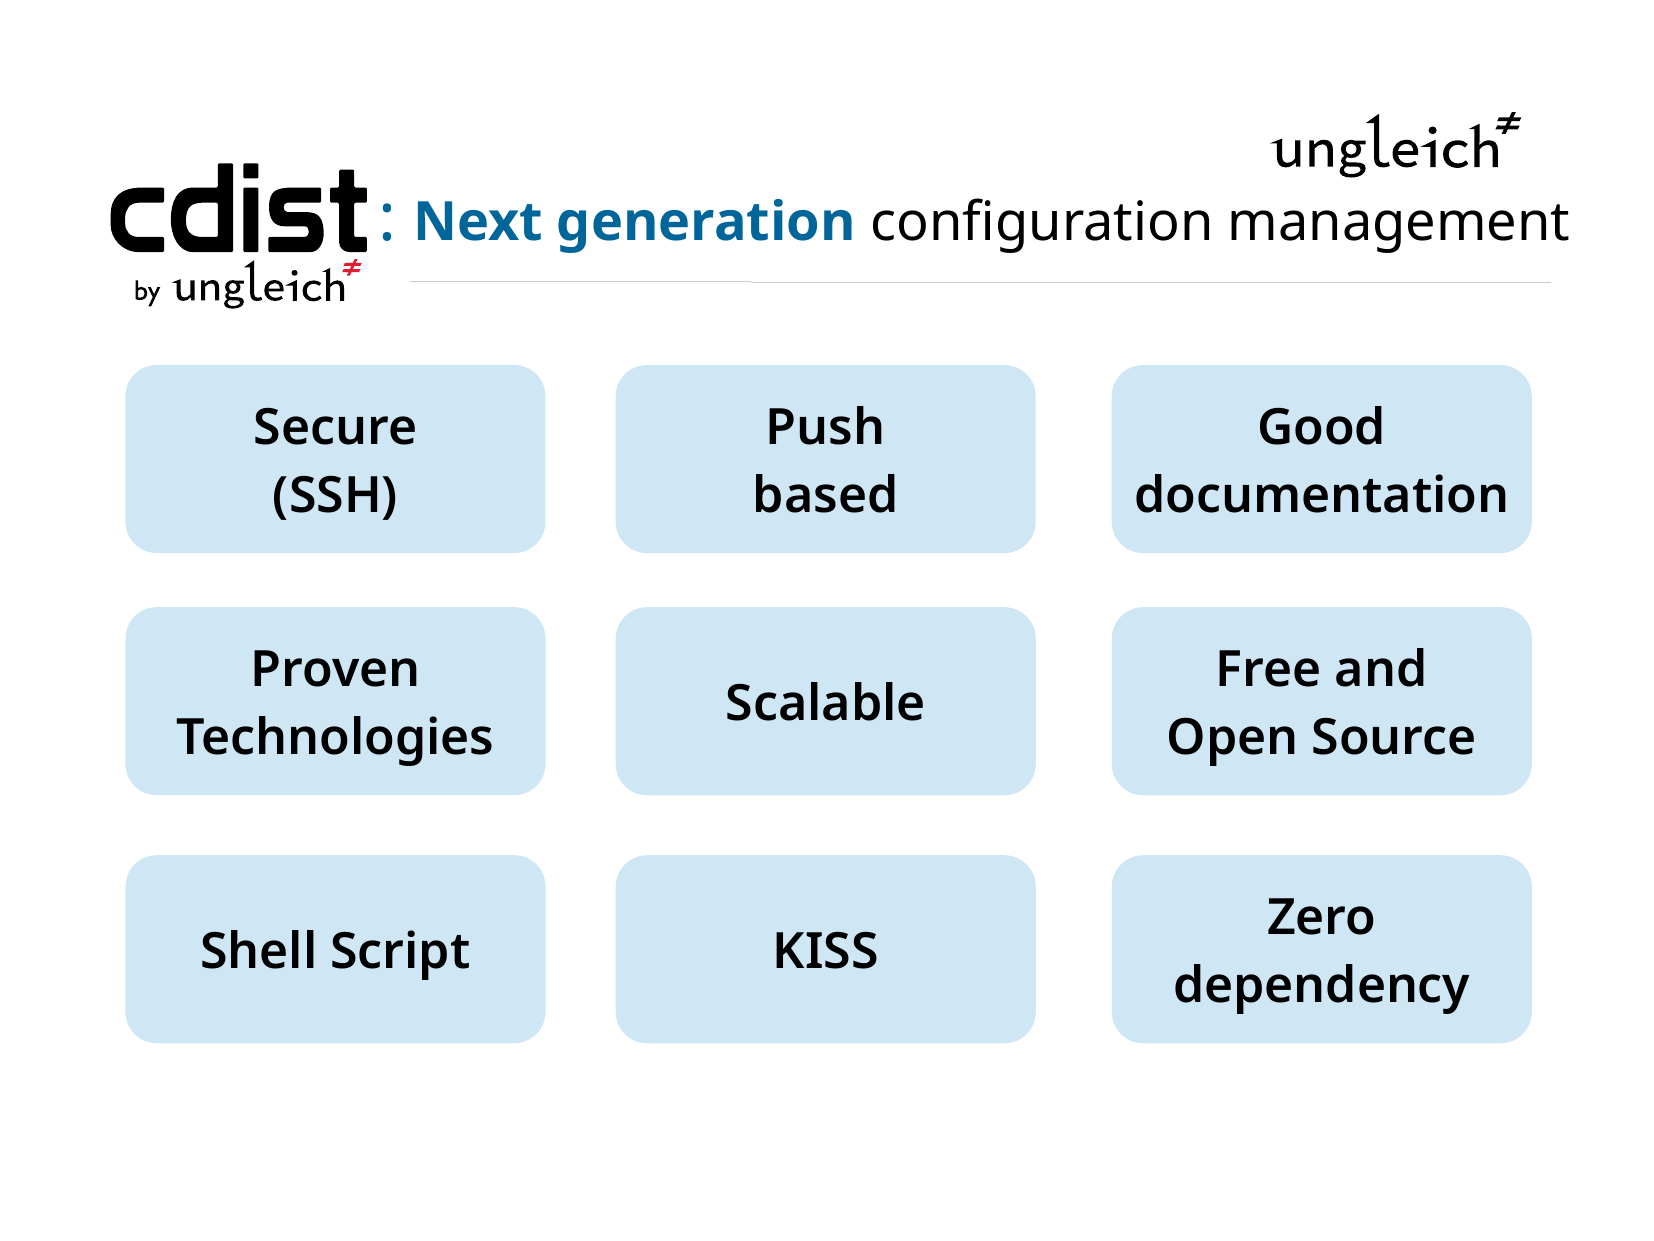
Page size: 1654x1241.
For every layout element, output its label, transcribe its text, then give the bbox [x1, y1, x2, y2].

title : Next generation configuration management [309, 65, 1654, 273]
text_box Secure (SSH) [125, 364, 546, 554]
text_box KISS [615, 855, 1036, 1044]
text_box Proven Technologies [125, 607, 546, 796]
text_box Shell Script [125, 855, 546, 1044]
text_box Good documentation [526, 588, 941, 809]
text_box Scalable [615, 607, 1036, 796]
text_box Push based [615, 365, 1036, 554]
text_box Free and Open Source [1111, 607, 1532, 796]
text_box Good documentation [1111, 365, 1532, 554]
picture [105, 128, 379, 322]
text_box Zero dependency [1111, 855, 1532, 1044]
